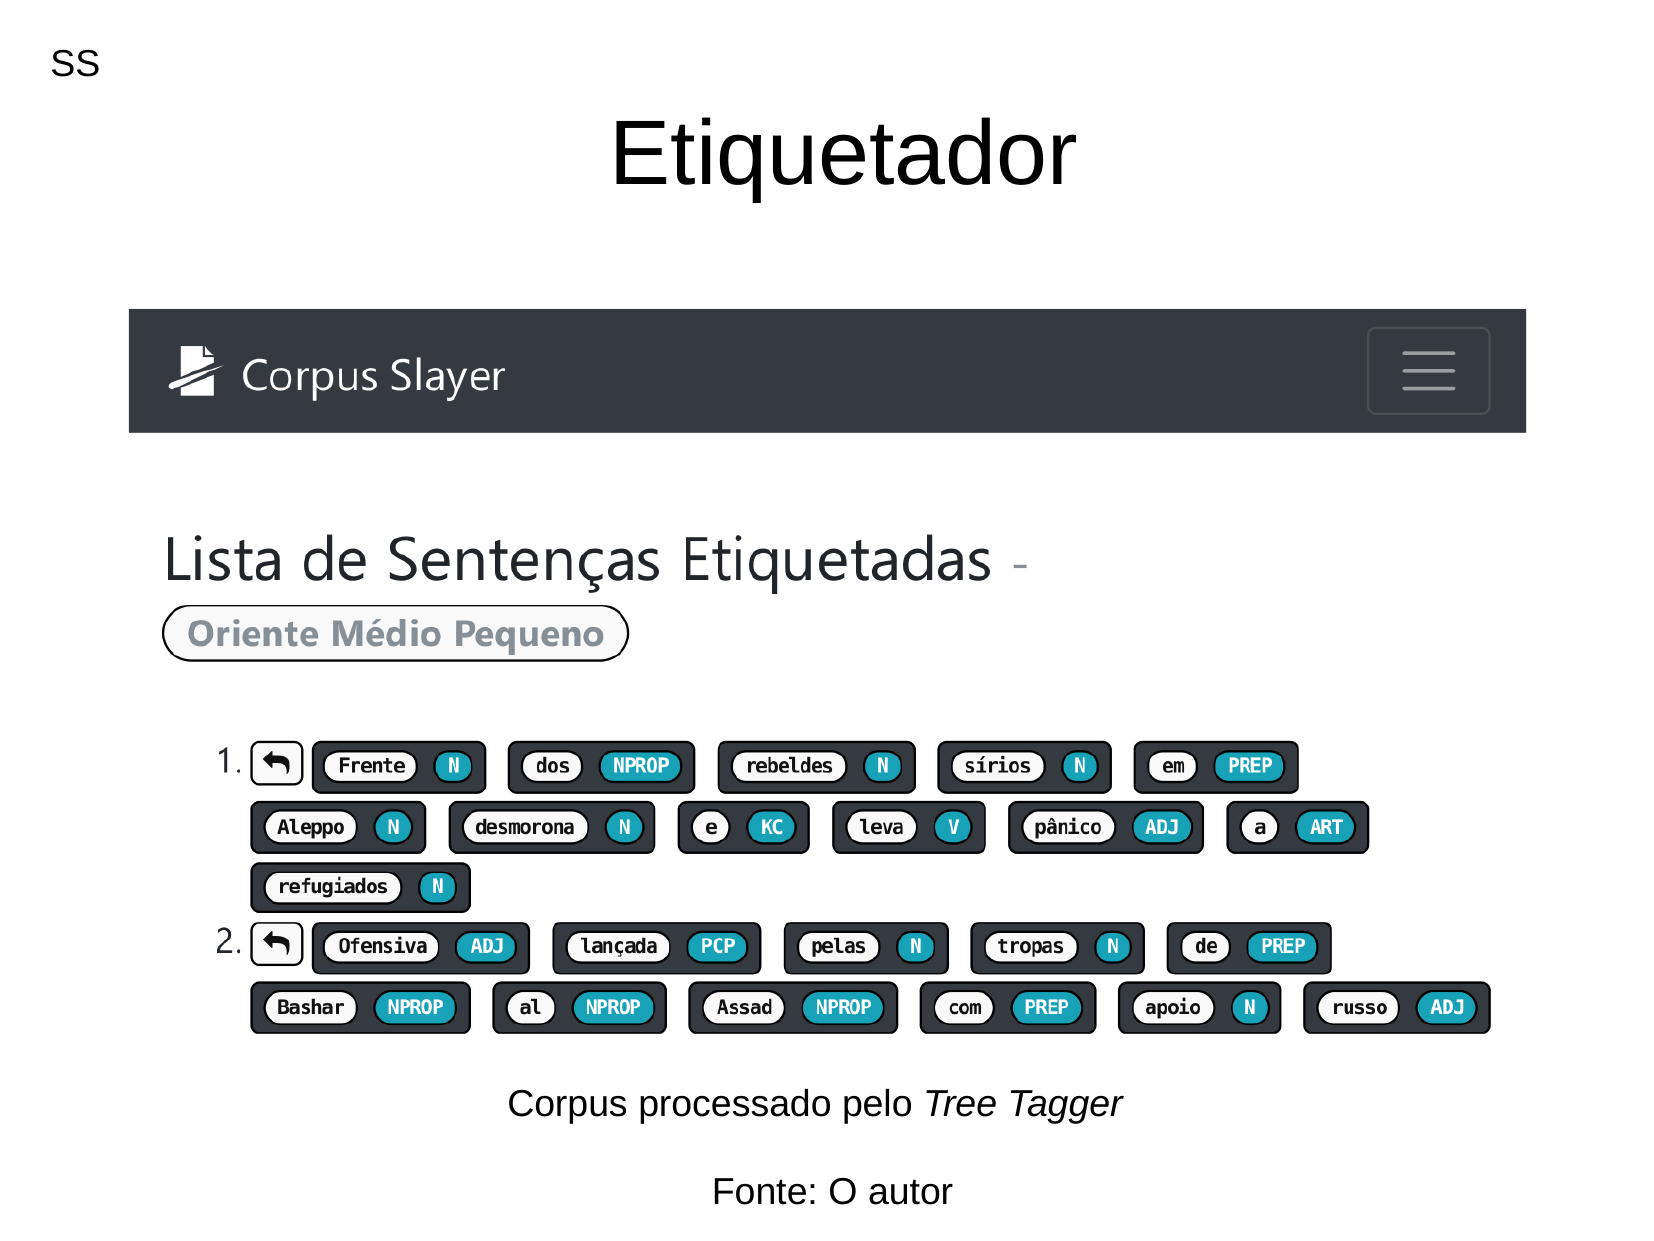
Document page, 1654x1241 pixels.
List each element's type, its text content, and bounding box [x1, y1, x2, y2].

text_box Fonte: O autor [236, 1163, 1430, 1221]
text_box Corpus processado pelo Tree Tagger [106, 1074, 1524, 1174]
picture [124, 304, 1530, 1040]
title Etiquetador [82, 49, 1571, 257]
text_box SS [35, 35, 116, 93]
